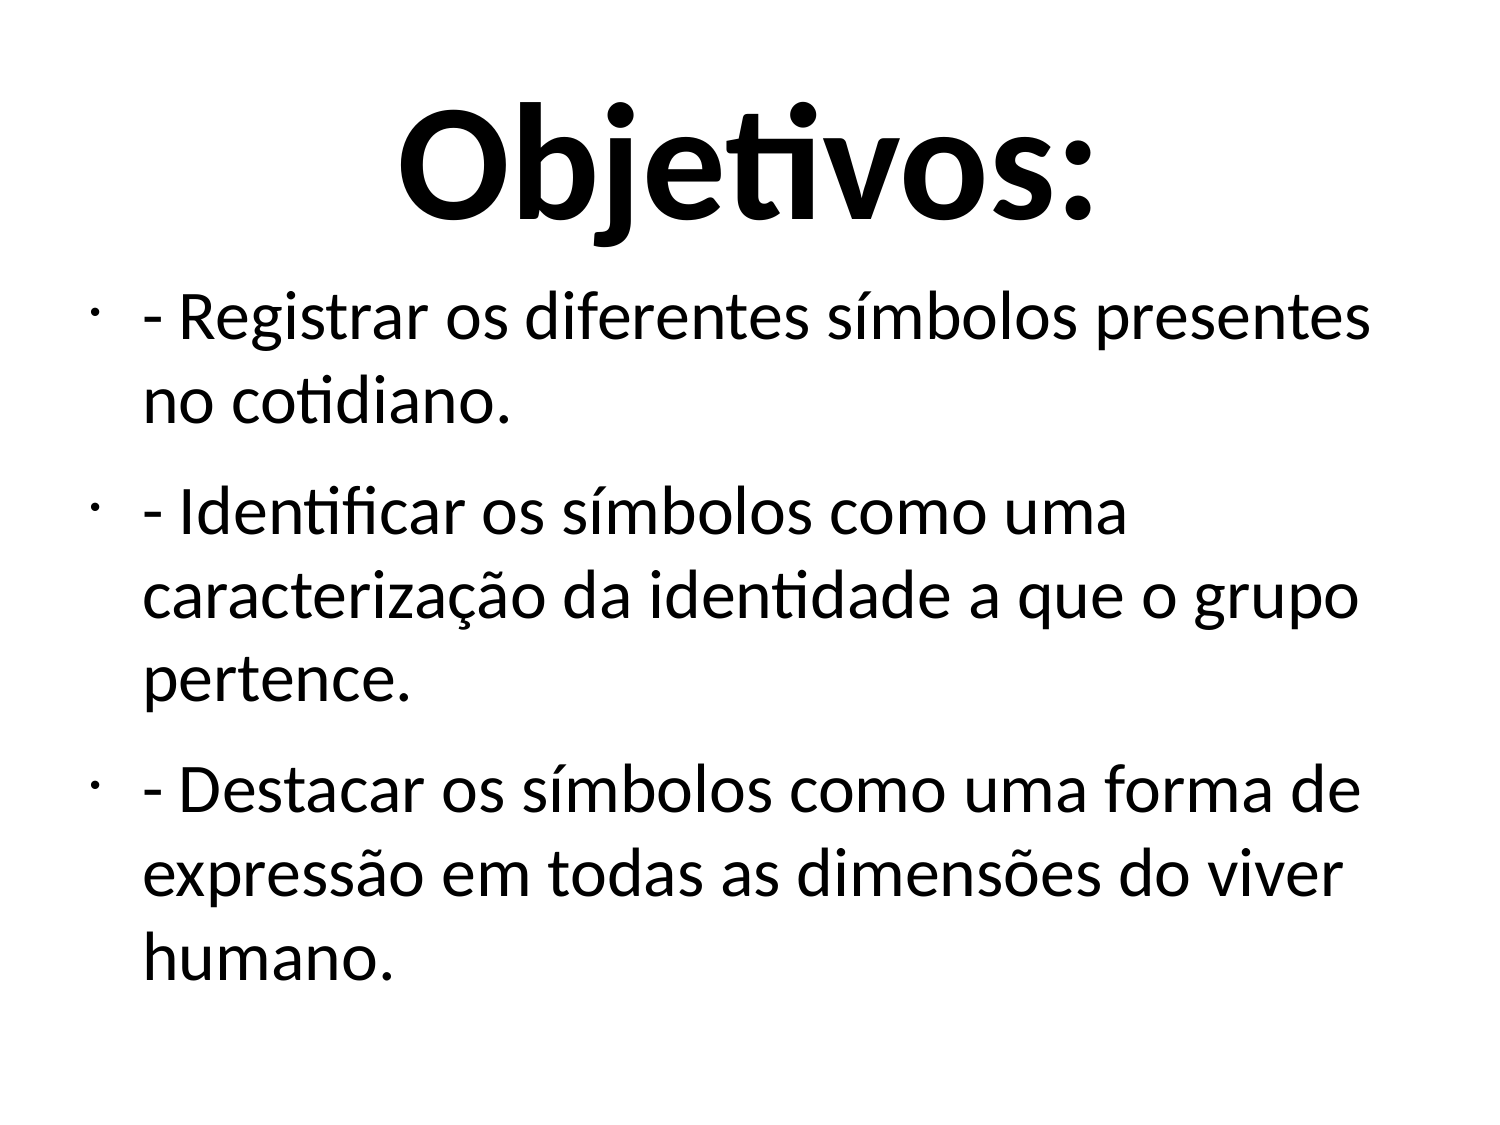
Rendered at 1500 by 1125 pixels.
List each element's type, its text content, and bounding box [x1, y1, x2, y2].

list - Registrar os diferentes símbolos presentes no cotidiano. - Identificar os símbolos como uma caracterização da identidade a que o grupo pertence. - Destacar os símbolos como uma forma de expressão em todas as dimensões do viver humano. [75, 262, 1425, 1005]
title Objetivos: [75, 45, 1425, 233]
